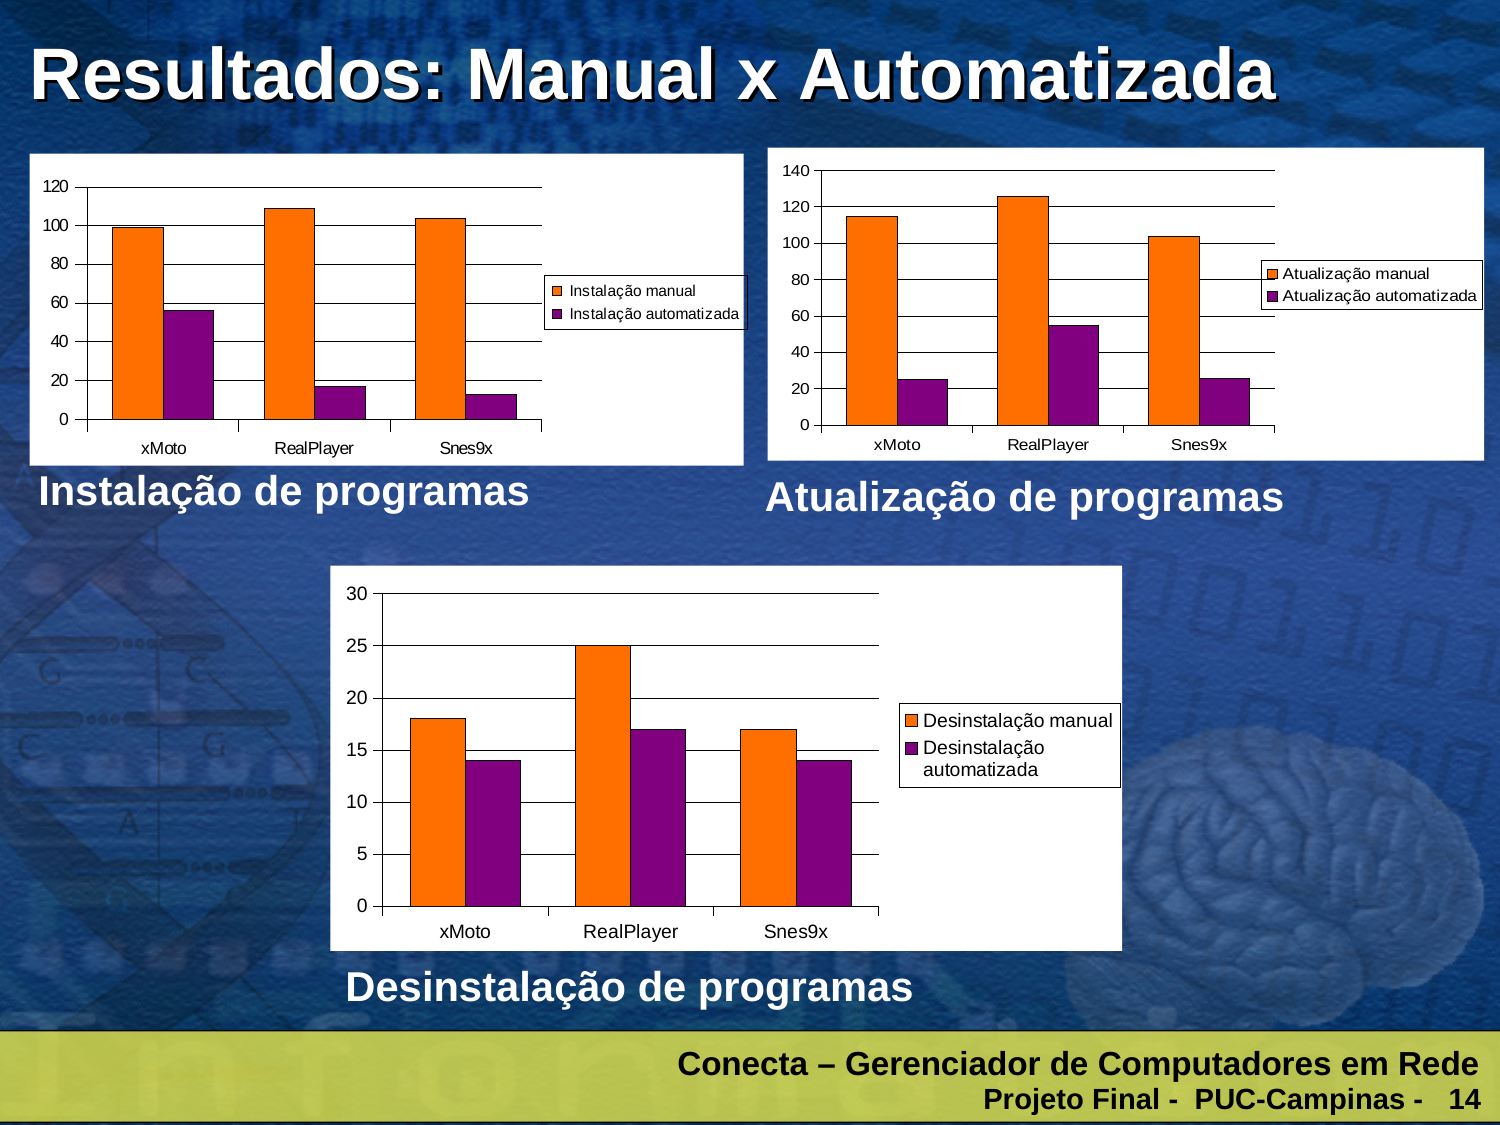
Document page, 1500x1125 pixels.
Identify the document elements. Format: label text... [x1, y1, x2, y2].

text_box Instalação de programas [23, 463, 739, 532]
text_box Atualização de programas [750, 469, 1459, 538]
picture [0, 0, 1500, 1029]
chart [330, 565, 1123, 951]
chart [767, 147, 1485, 461]
chart [29, 153, 748, 466]
text_box Desinstalação de programas [330, 960, 1123, 1028]
title Resultados: Manual x Automatizada [29, 34, 1477, 119]
